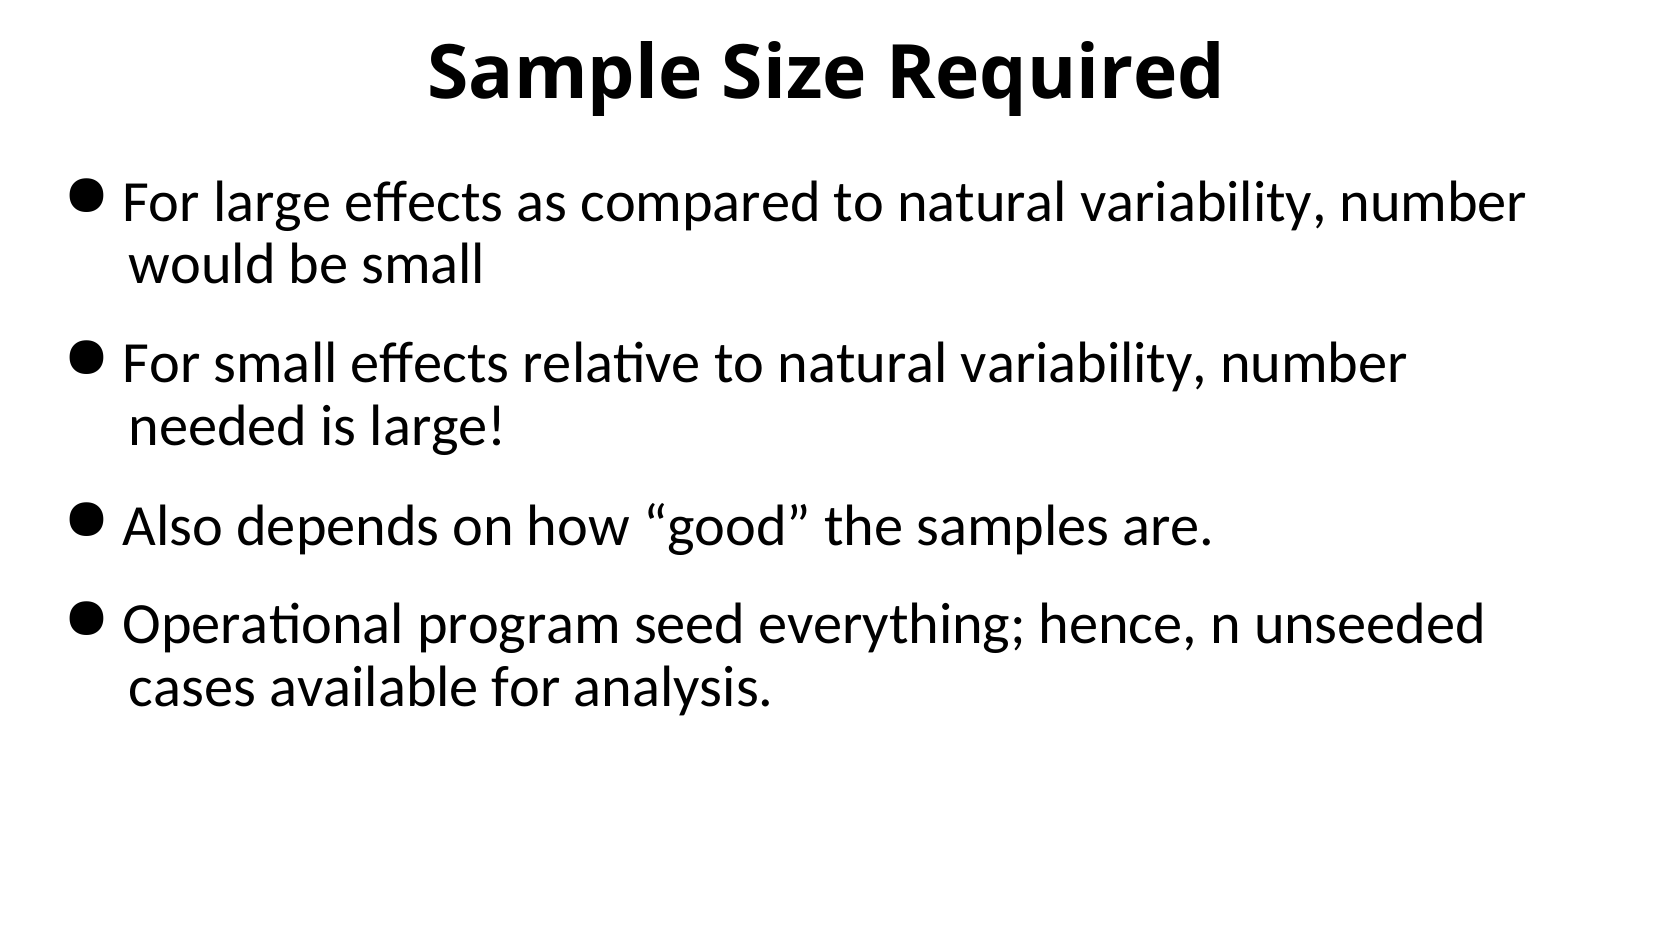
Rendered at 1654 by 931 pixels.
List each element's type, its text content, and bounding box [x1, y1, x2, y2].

text_box For large effects as compared to natural variability, number would be small For small effects relative to natural variability, number needed is large! Also depends on how “good” the samples are. Operational program seed everything; hence, n unseeded cases available for analysis. [48, 67, 1574, 826]
title Sample Size Required [0, 23, 1654, 125]
